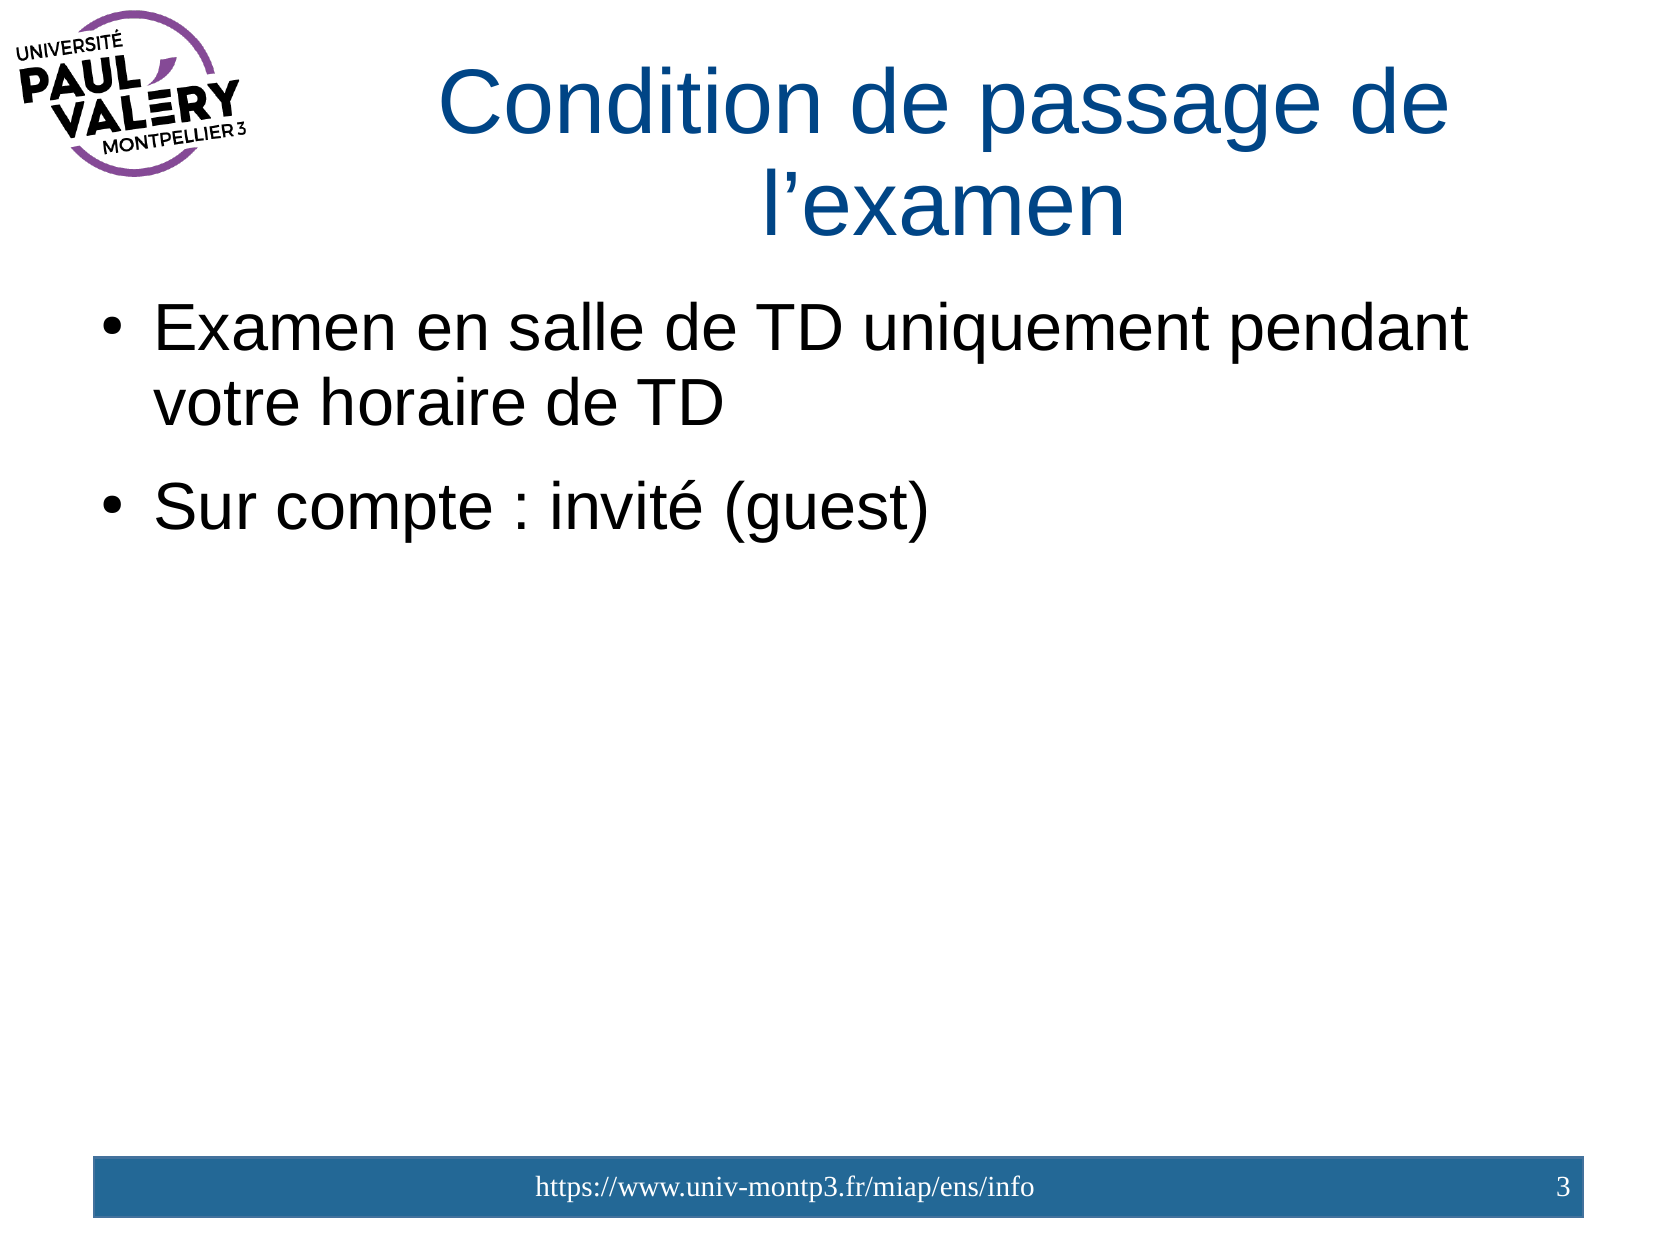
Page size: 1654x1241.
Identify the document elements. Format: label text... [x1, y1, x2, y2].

list Examen en salle de TD uniquement pendant votre horaire de TD Sur compte : invité (guest) [82, 290, 1571, 1010]
title Condition de passage de l’examen [318, 49, 1571, 257]
picture [0, 0, 262, 188]
